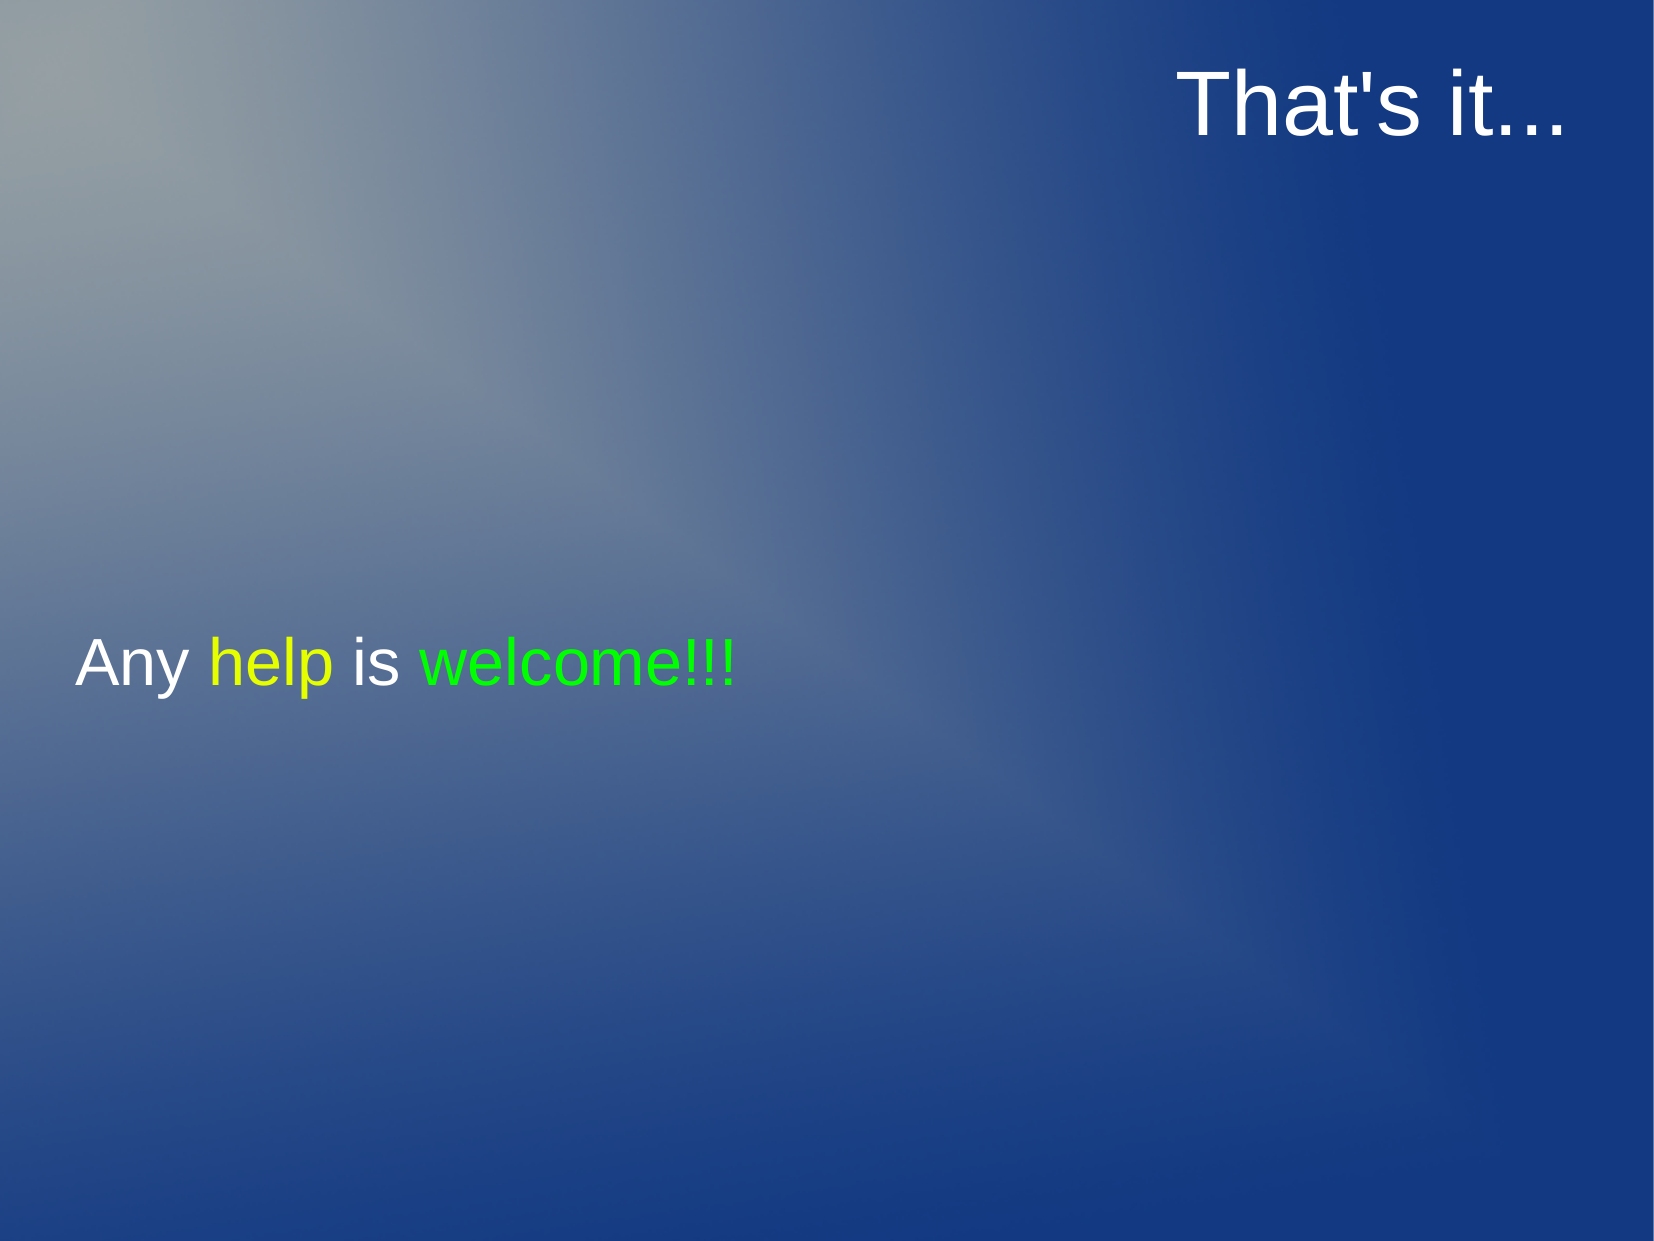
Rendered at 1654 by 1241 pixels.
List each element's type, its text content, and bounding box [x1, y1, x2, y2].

picture [0, 0, 1654, 1241]
text_box Any help is welcome!!! [75, 297, 1576, 1102]
title That's it... [82, 52, 1571, 155]
